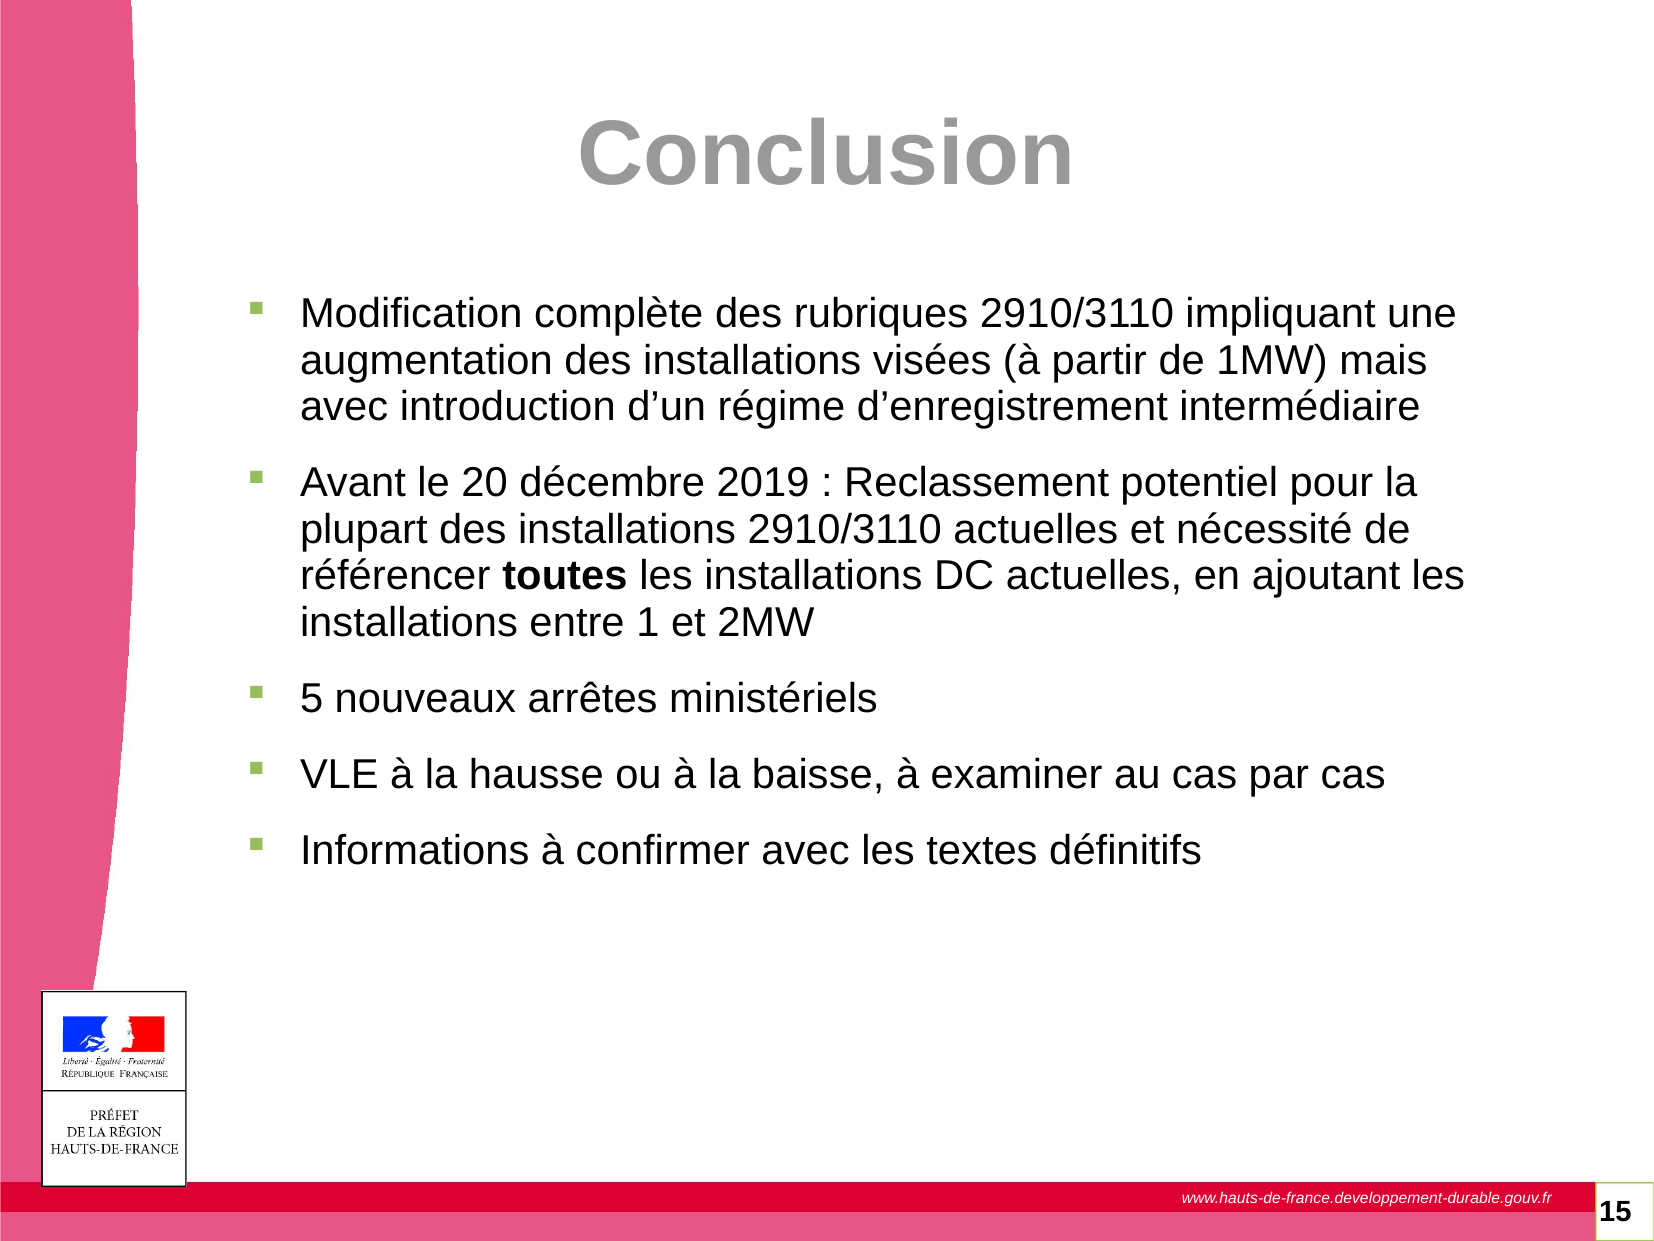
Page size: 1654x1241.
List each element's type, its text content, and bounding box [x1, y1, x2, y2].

picture [0, 0, 1654, 1241]
title Conclusion [82, 49, 1571, 257]
list Modification complète des rubriques 2910/3110 impliquant une augmentation des installations visées (à partir de 1MW) mais avec introduction d’un régime d’enregistrement intermédiaire Avant le 20 décembre 2019 : Reclassement potentiel pour la plupart des installations 2910/3110 actuelles et nécessité de référencer toutes les installations DC actuelles, en ajoutant les installations entre 1 et 2MW 5 nouveaux arrêtes ministériels VLE à la hausse ou à la baisse, à examiner au cas par cas Informations à confirmer avec les textes définitifs [229, 290, 1509, 1094]
